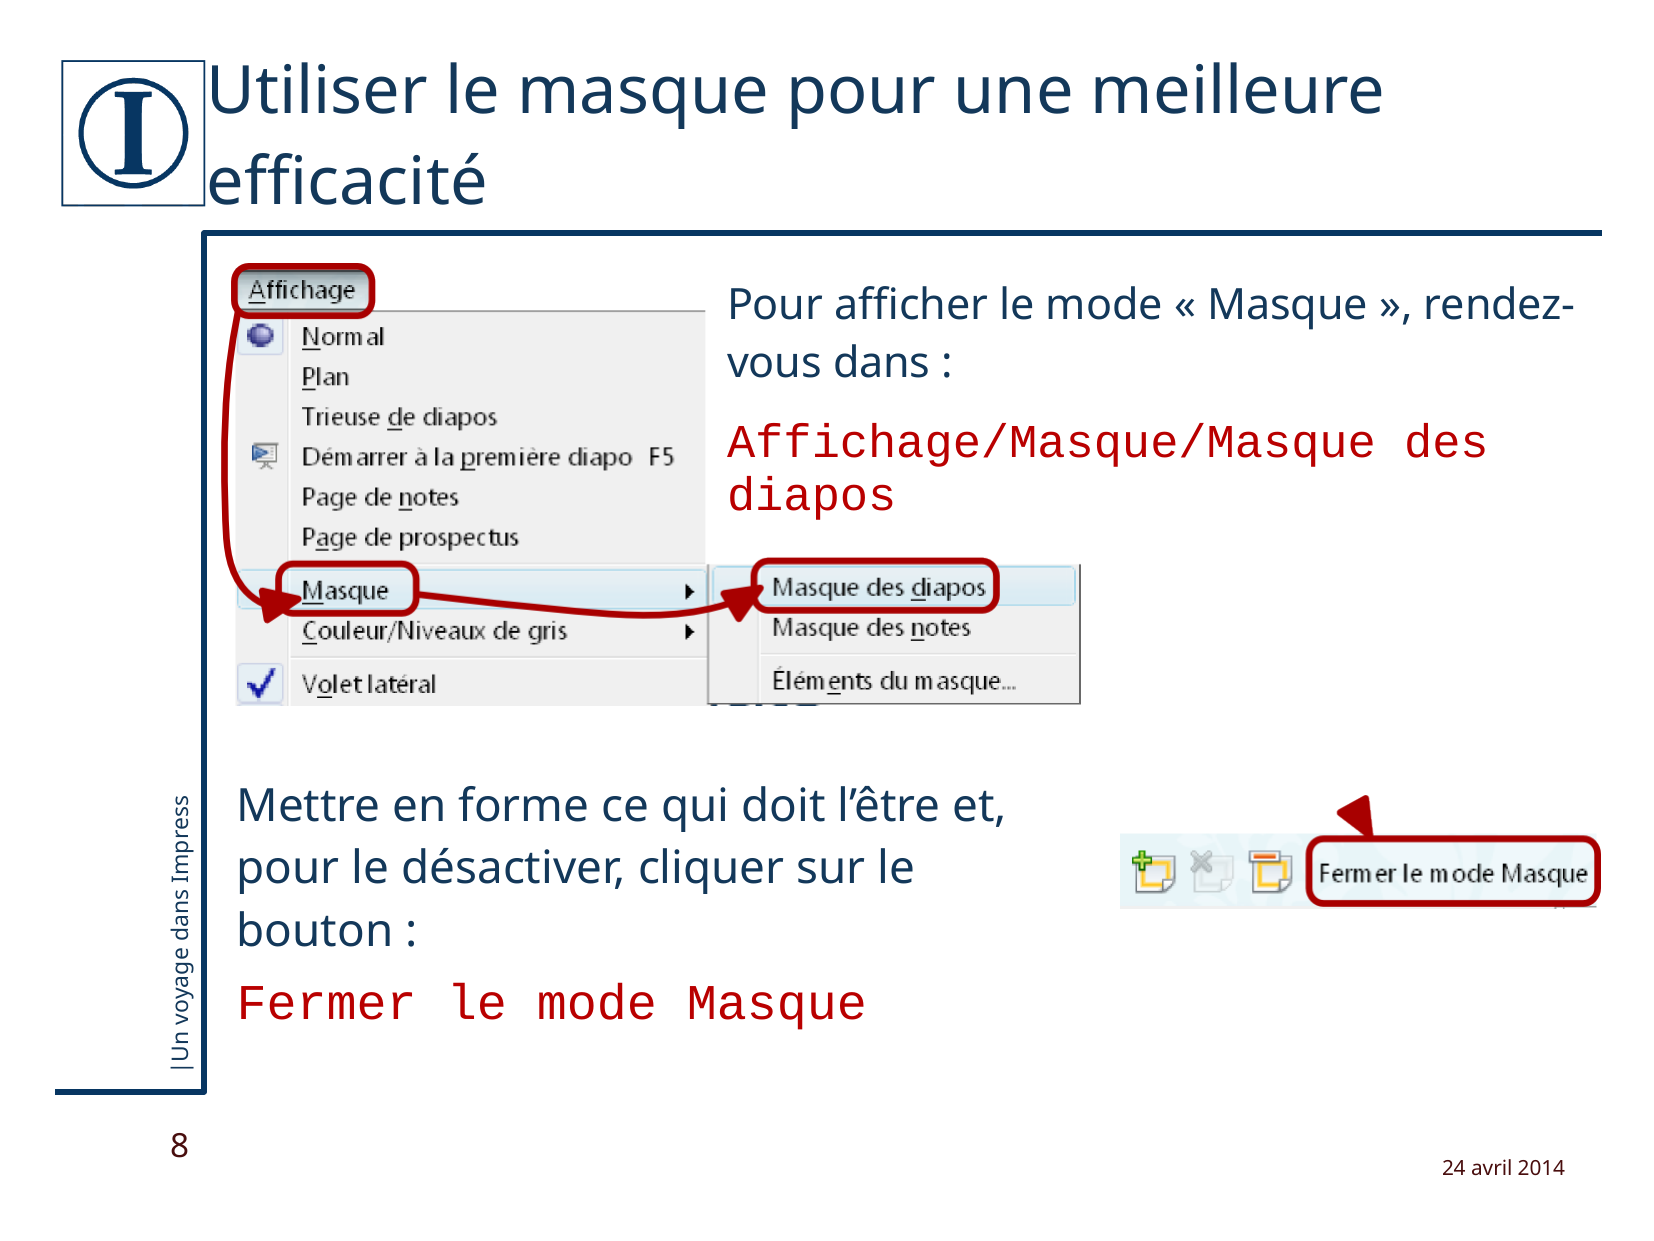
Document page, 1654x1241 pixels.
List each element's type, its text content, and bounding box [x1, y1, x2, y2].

text_box Mettre en forme ce qui doit l’être et, pour le désactiver, cliquer sur le bouton : Fermer le mode Masque [221, 765, 1092, 1058]
picture [59, 58, 206, 207]
title Utiliser le masque pour une meilleure efficacité [206, 52, 1565, 214]
list Pour afficher le mode « Masque », rendez-vous dans : Affichage/Masque/Masque des diapos [1084, 273, 1601, 606]
picture [221, 263, 1084, 706]
picture [1120, 795, 1601, 909]
